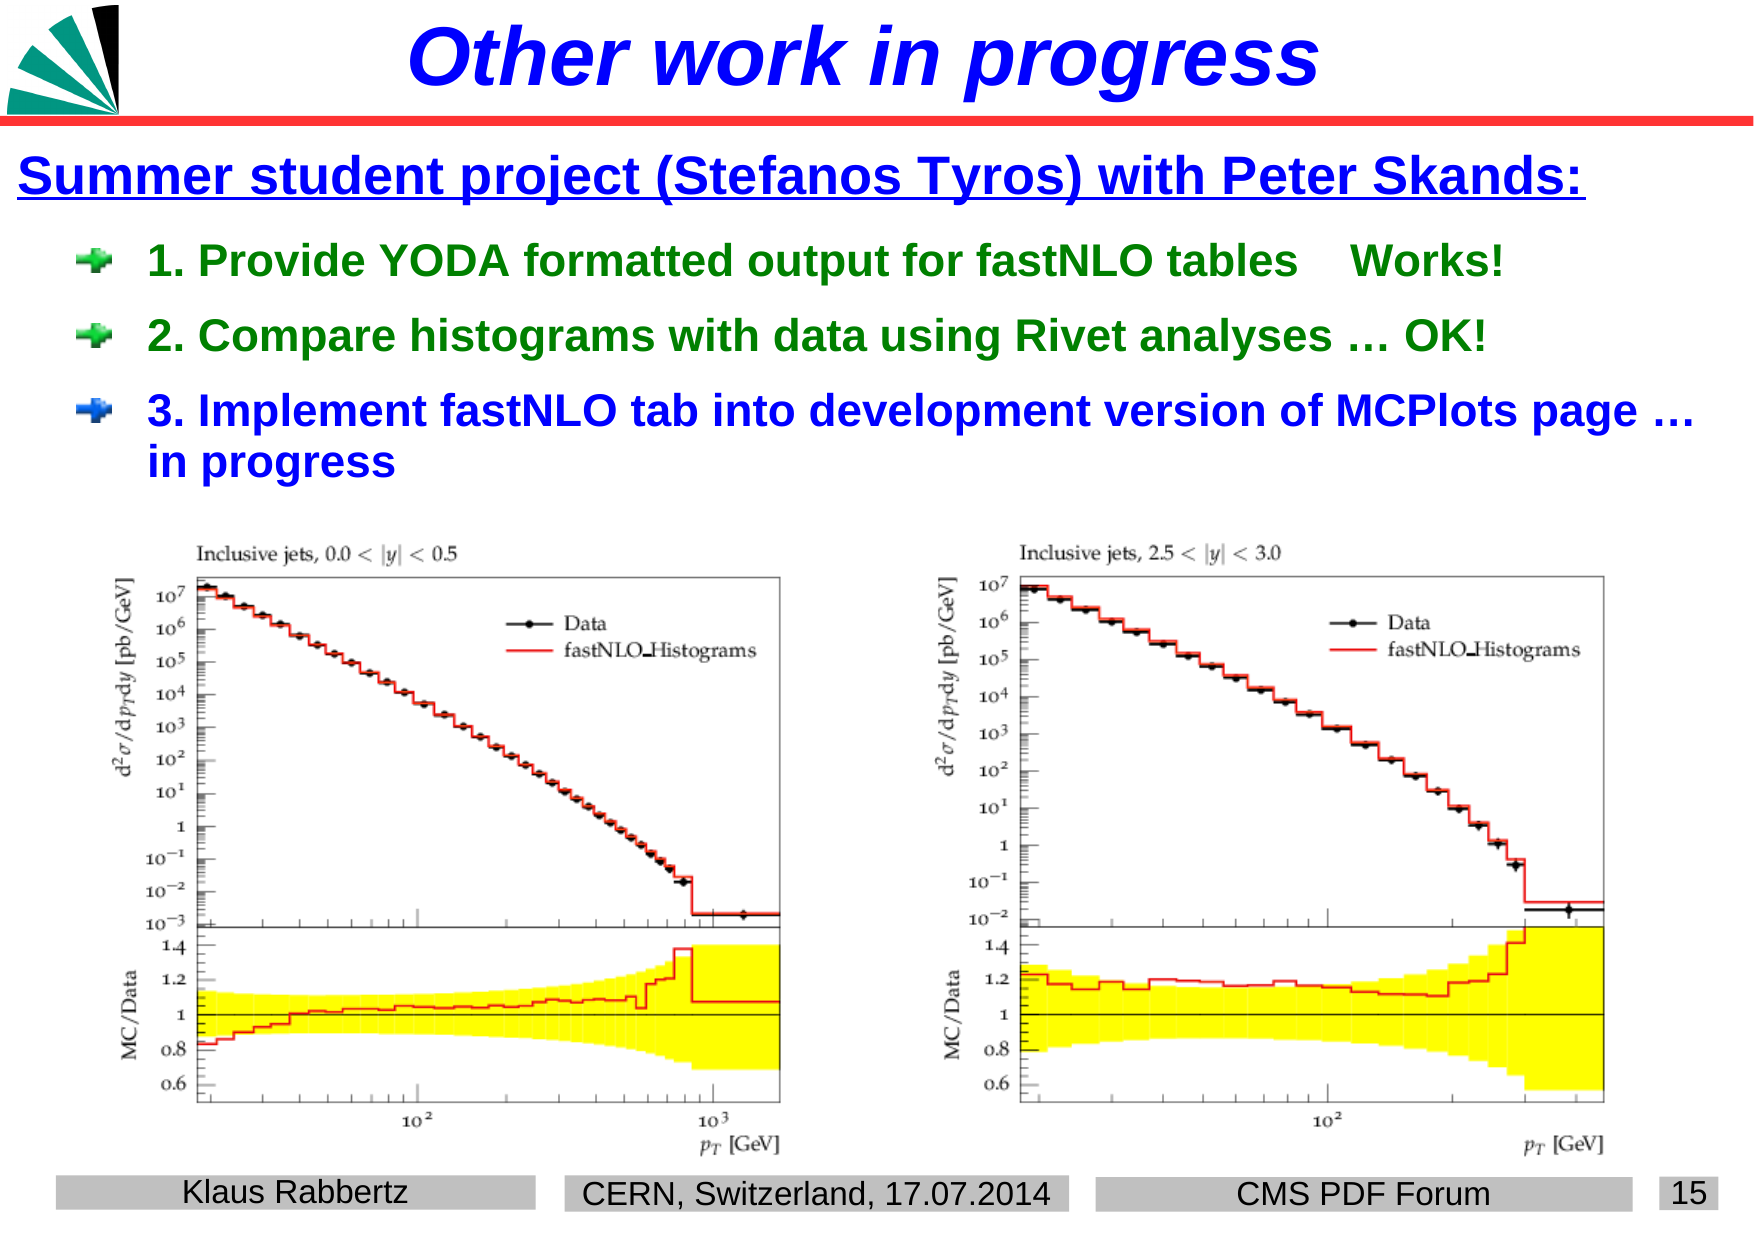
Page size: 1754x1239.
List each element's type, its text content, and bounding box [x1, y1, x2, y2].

title Other work in progress [123, 0, 1606, 114]
picture [934, 536, 1627, 1162]
picture [111, 537, 803, 1161]
list Summer student project (Stefanos Tyros) with Peter Skands: 1. Provide YODA formatted output for fastNLO tables Works! 2. Compare histograms with data using Rivet analyses … OK! 3. Implement fastNLO tab into development version of MCPlots page … in progress [17, 145, 1741, 531]
picture [7, 5, 119, 116]
